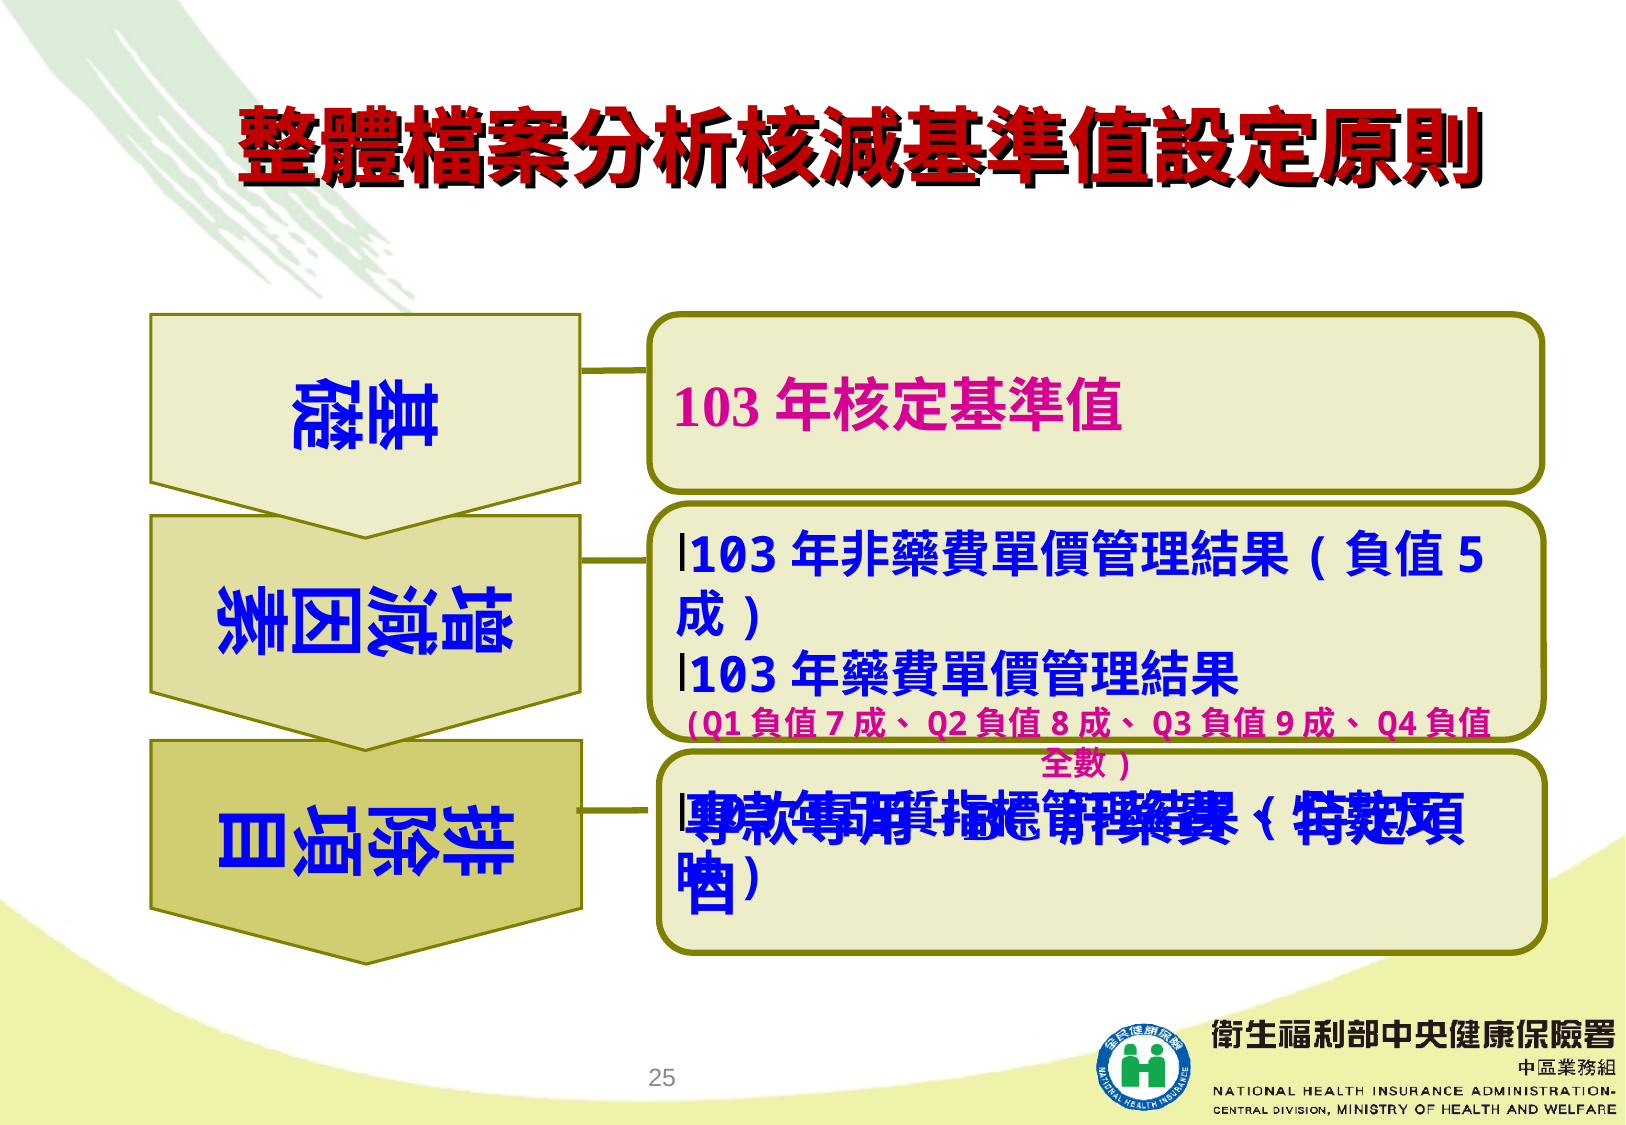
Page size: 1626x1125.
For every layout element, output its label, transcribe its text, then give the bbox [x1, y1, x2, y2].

text_box 專款專用+BC肝藥費、特定項目 [658, 751, 1545, 953]
text_box 基礎 [150, 314, 580, 539]
text_box 增減因素 [151, 515, 581, 751]
text_box 整體檔案分析核減基準值設定原則 [198, 78, 1522, 209]
text_box 103年非藥費單價管理結果(負值5成) 103年藥費單價管理結果 (Q1負值7成、Q2負值8成、Q3負值9成、Q4負值全數) 103年品質指標管理結果(全數反映) [649, 503, 1544, 740]
text_box 排除項目 [151, 740, 582, 965]
text_box [633, 1046, 1013, 1107]
text_box 103年核定基準值 [649, 314, 1543, 492]
